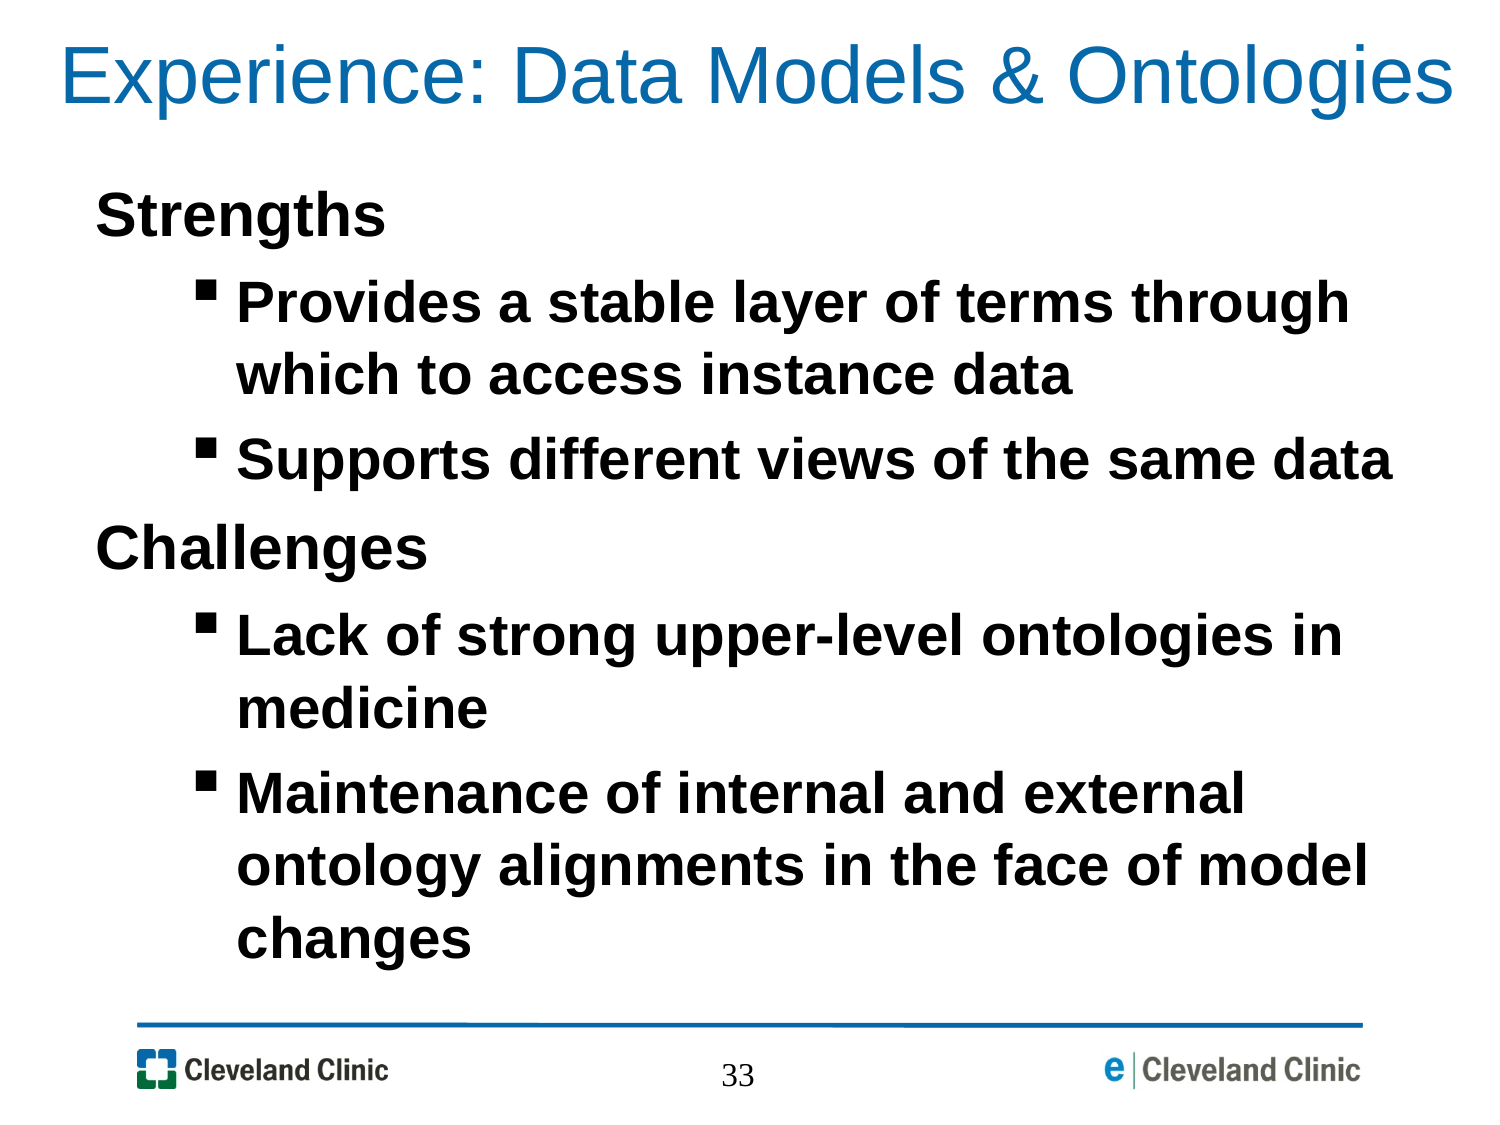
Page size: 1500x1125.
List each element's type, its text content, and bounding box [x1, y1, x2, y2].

title Experience: Data Models & Ontologies [0, 0, 1500, 138]
list Strengths Provides a stable layer of terms through which to access instance data Supports different views of the same data Challenges Lack of strong upper-level ontologies in medicine Maintenance of internal and external ontology alignments in the face of model changes [87, 162, 1408, 1125]
